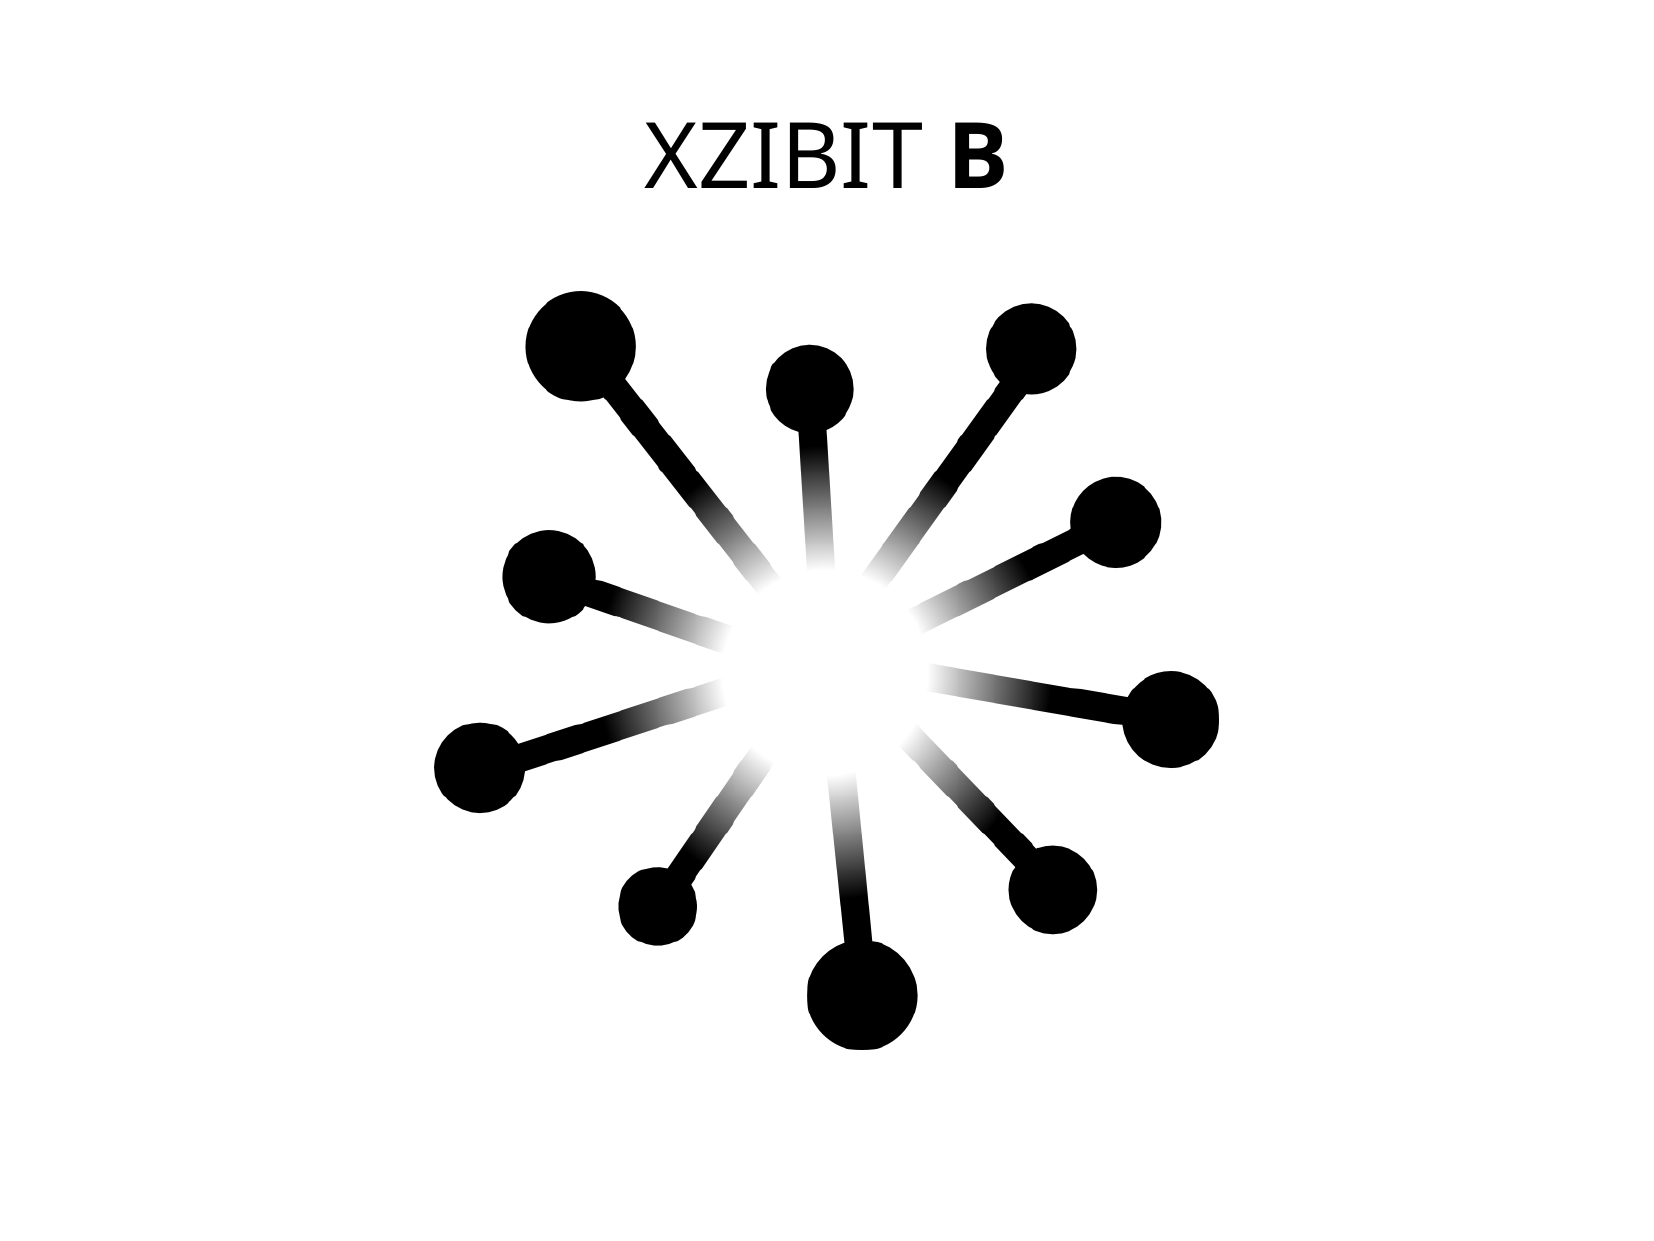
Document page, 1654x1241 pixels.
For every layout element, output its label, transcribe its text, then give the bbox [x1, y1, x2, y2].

picture [434, 291, 1219, 1051]
title XZIBIT B [82, 49, 1571, 257]
